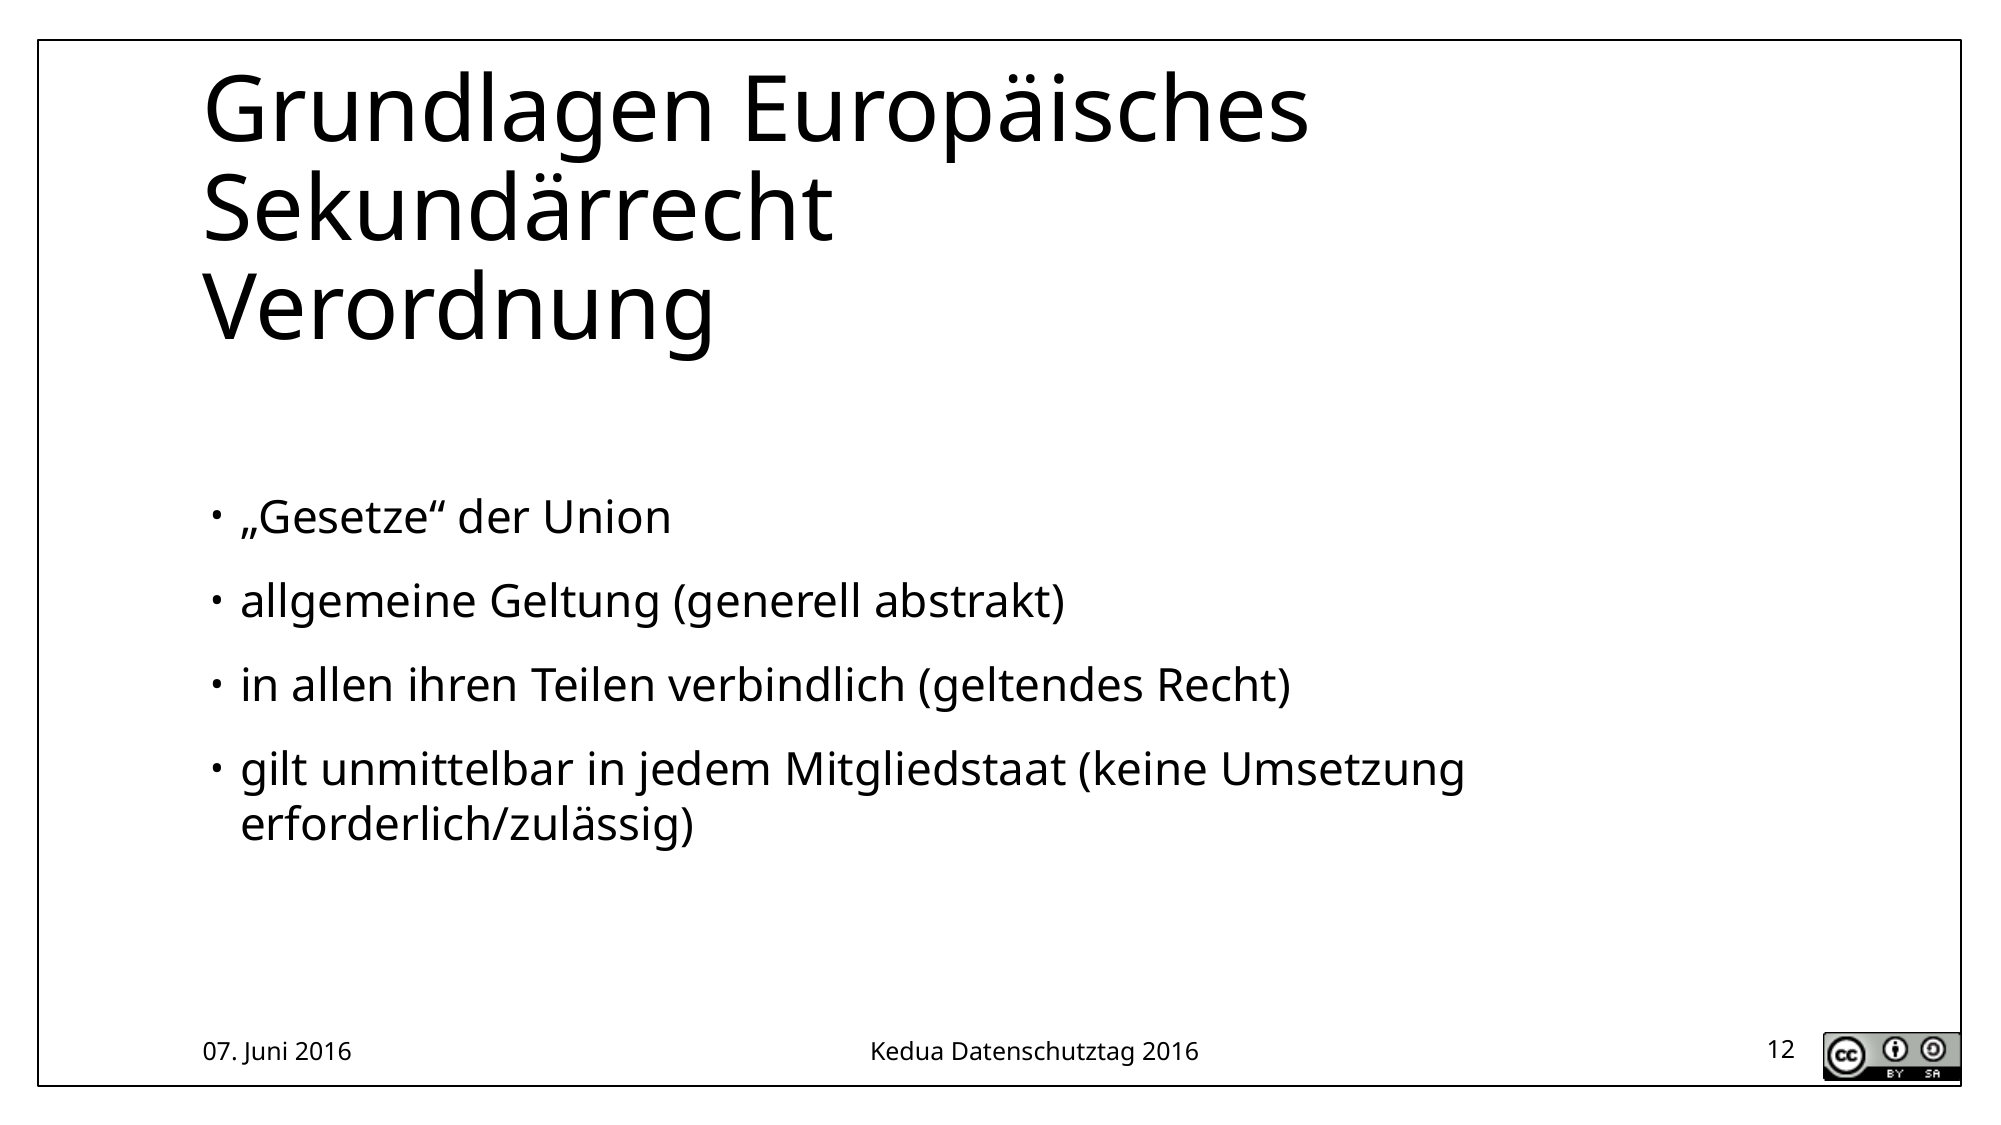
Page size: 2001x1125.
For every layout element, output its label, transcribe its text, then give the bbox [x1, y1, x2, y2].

slide_number <Foliennummer> [1530, 1020, 1811, 1081]
footer Kedua Datenschutztag 2016 [647, 1020, 1422, 1081]
slide_number 07. Juni 2016 [187, 1020, 570, 1081]
title Grundlagen Europäisches Sekundärrecht Verordnung [187, 99, 1808, 323]
picture [1823, 1032, 1962, 1081]
list „Gesetze“ der Union allgemeine Geltung (generell abstrakt) in allen ihren Teilen verbindlich (geltendes Recht) gilt unmittelbar in jedem Mitgliedstaat (keine Umsetzung erforderlich/zulässig) [187, 337, 1808, 1000]
